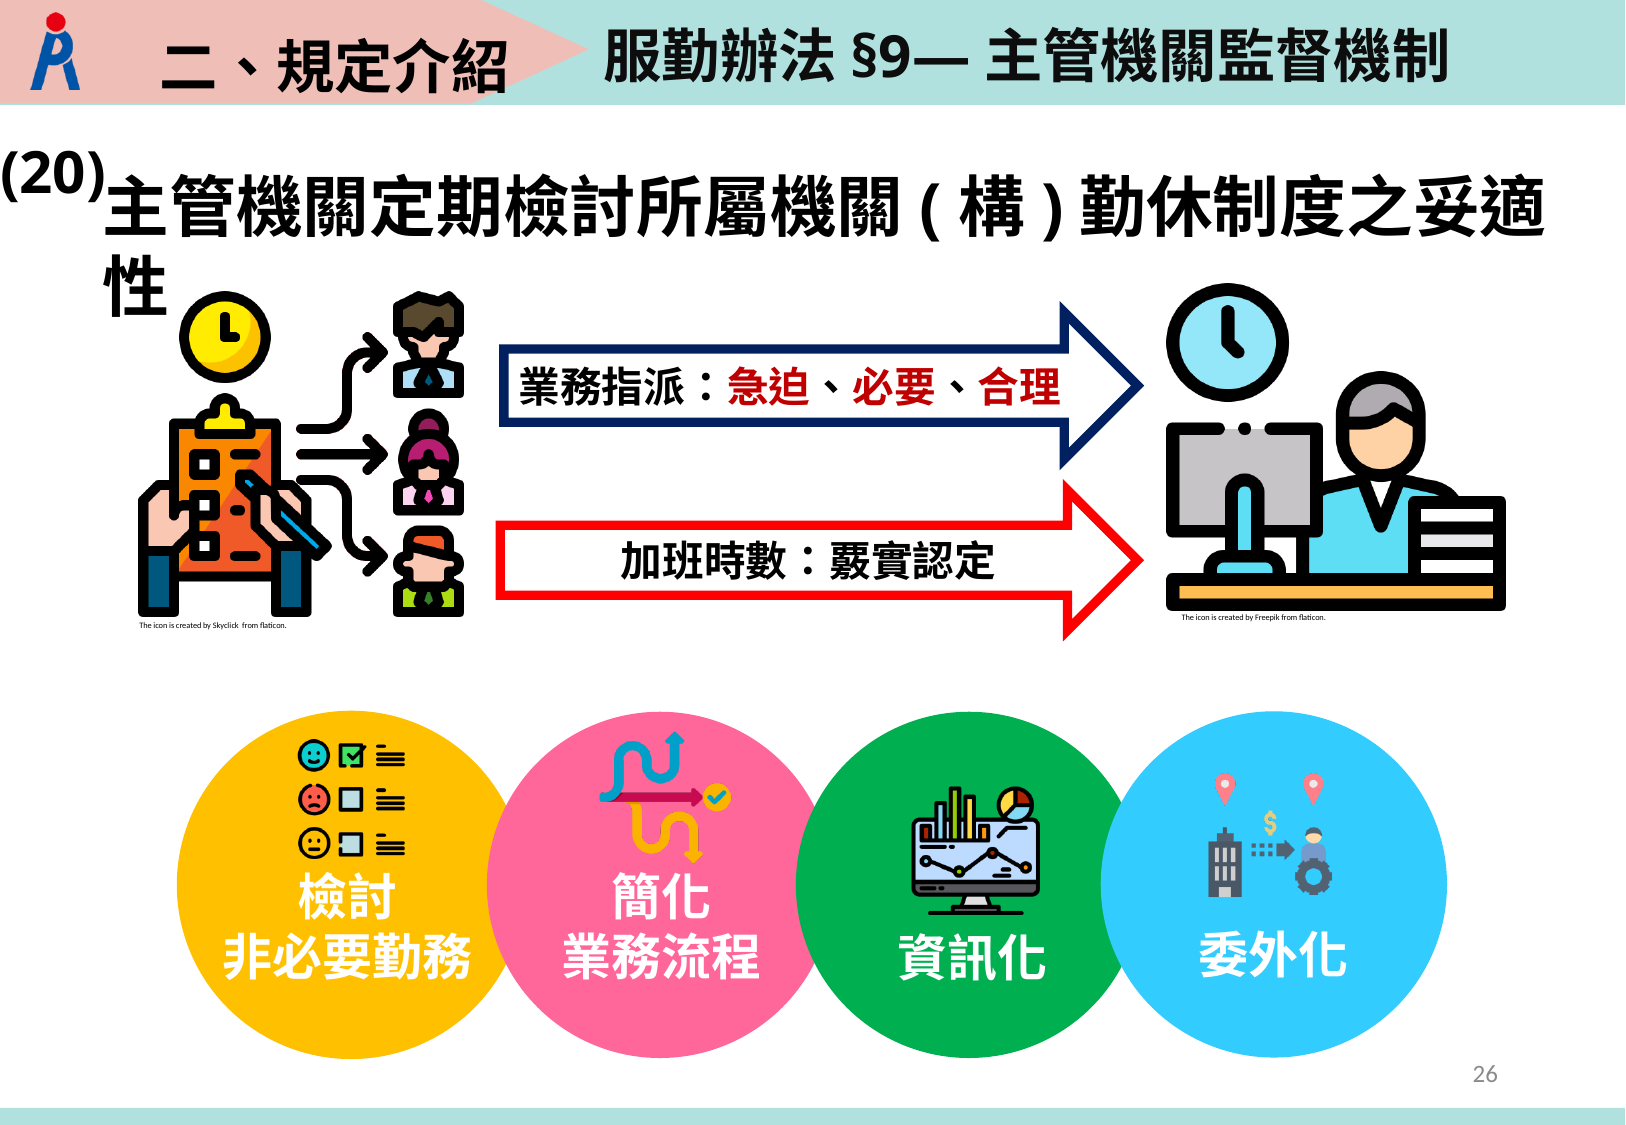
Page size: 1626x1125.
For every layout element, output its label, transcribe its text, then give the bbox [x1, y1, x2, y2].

text_box [1138, 992, 1410, 1058]
text_box 委外化 [1120, 916, 1427, 992]
text_box [601, 711, 719, 722]
text_box 業務指派：急迫、必要、合理 [503, 312, 1138, 459]
text_box The icon is created by Skyclick from flaticon. [124, 612, 367, 638]
text_box 服勤辦法§9—主管機關監督機制 [588, 11, 1570, 97]
picture [1166, 283, 1506, 611]
picture [138, 291, 464, 617]
text_box 檢討 非必要勤務 [194, 858, 501, 994]
text_box 資訊化 [819, 919, 1126, 995]
picture [291, 739, 411, 858]
text_box 加班時數：覈實認定 [500, 490, 1138, 631]
text_box 二、規定介紹(20) [0, 0, 588, 104]
text_box [835, 995, 1103, 1059]
text_box [177, 711, 590, 972]
picture [590, 722, 740, 858]
picture [909, 784, 1042, 917]
picture [30, 12, 80, 90]
text_box [525, 994, 795, 1059]
picture [1204, 769, 1336, 901]
text_box 簡化 業務流程 [509, 858, 815, 994]
text_box [0, 1107, 1625, 1125]
text_box [740, 711, 1448, 972]
text_box 主管機關定期檢討所屬機關(構)勤休制度之妥適性 [87, 157, 1579, 333]
text_box [0, 0, 1625, 105]
text_box The icon is created by Freepik from flaticon. [1166, 604, 1407, 630]
text_box [216, 994, 486, 1059]
